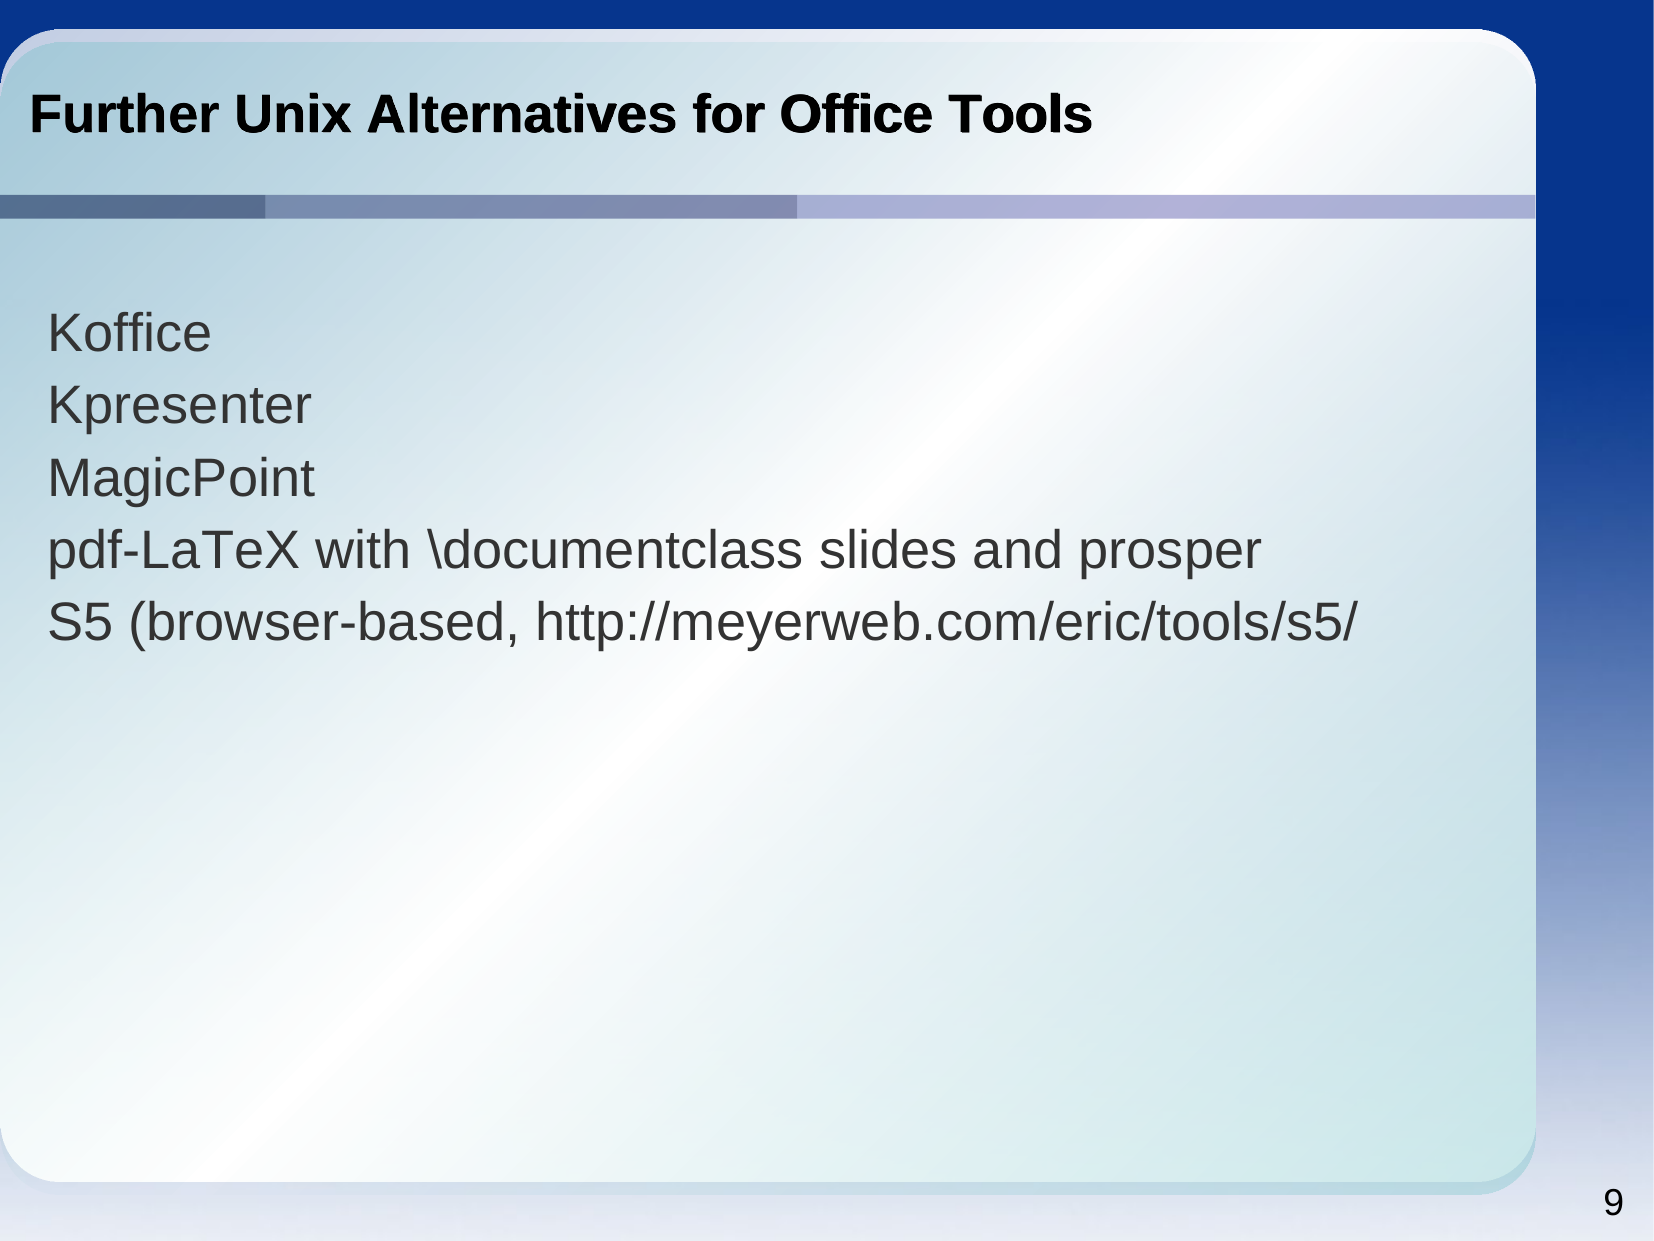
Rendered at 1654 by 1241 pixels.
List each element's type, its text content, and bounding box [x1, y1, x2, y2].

text_box [0, 50, 1536, 1187]
title Further Unix Alternatives for Office Tools [29, 49, 1506, 178]
picture [0, 0, 1654, 1241]
list Koffice Kpresenter MagicPoint pdf-LaTeX with \documentclass slides and prosper S5 (browser-based, http://meyerweb.com/eric/tools/s5/ [29, 302, 1506, 1196]
text_box [32, 42, 1503, 49]
